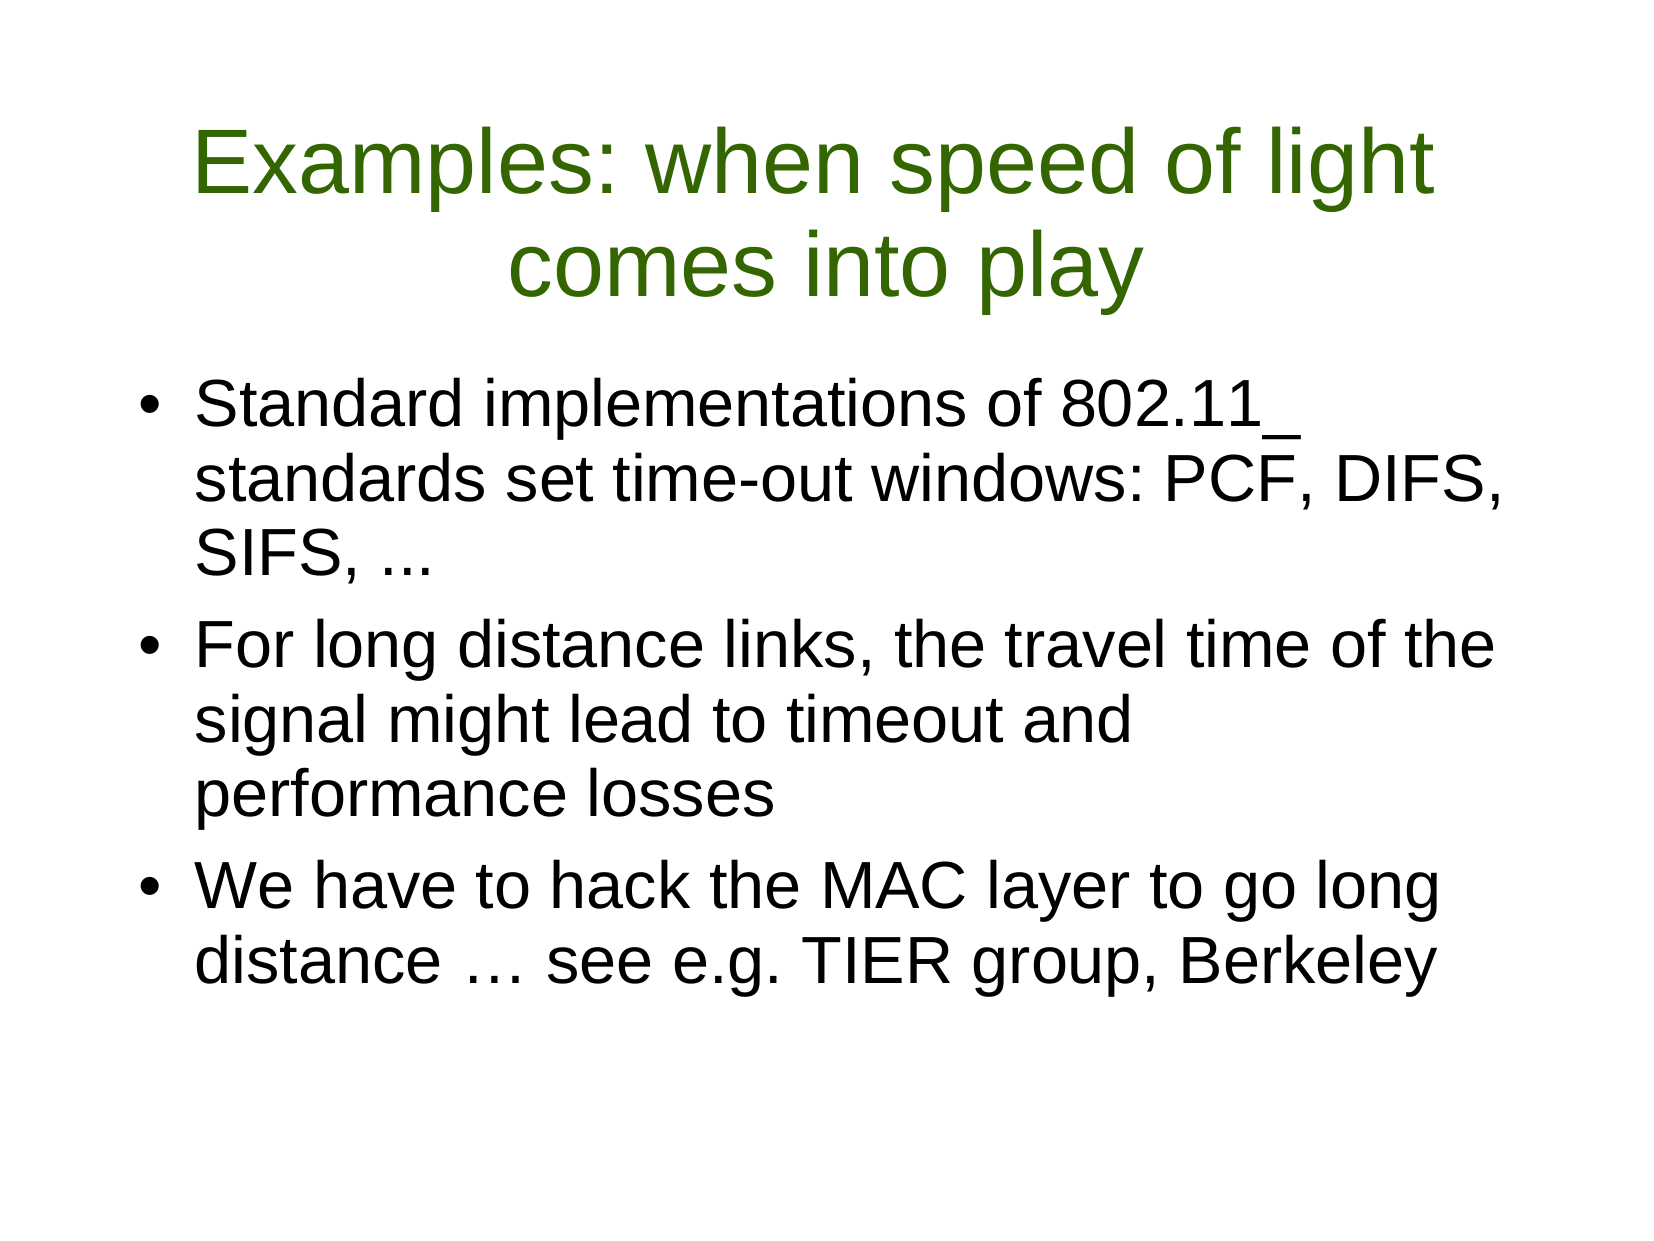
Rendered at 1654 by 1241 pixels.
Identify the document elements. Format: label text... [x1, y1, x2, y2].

title Examples: when speed of light comes into play [123, 87, 1530, 340]
list Standard implementations of 802.11_ standards set time-out windows: PCF, DIFS, SIFS, ... For long distance links, the travel time of the signal might lead to timeout and performance losses We have to hack the MAC layer to go long distance … see e.g. TIER group, Berkeley [123, 358, 1530, 1112]
